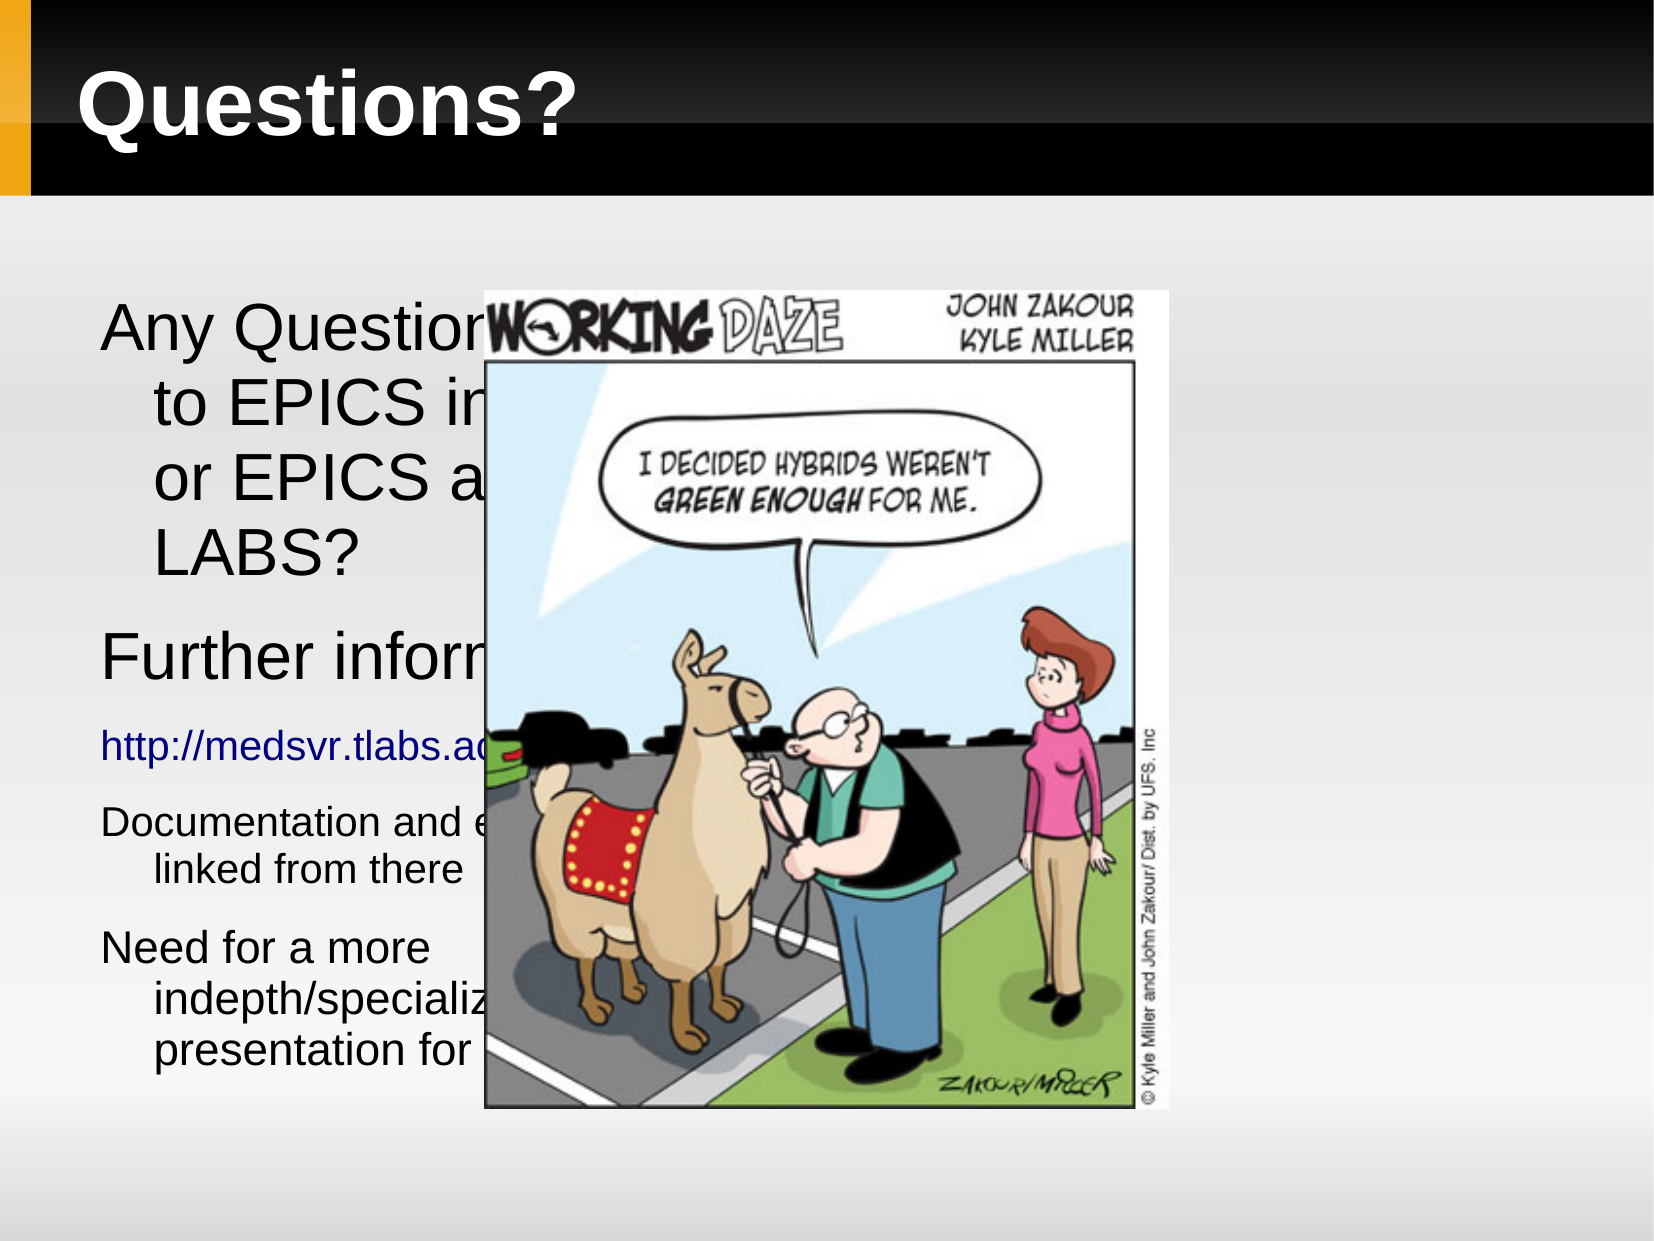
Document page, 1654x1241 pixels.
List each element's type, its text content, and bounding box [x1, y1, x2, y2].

list Any Questions related to EPICS in general or EPICS at iThemba LABS? Further information at: http://medsvr.tlabs.ac.za/epics Documentation and everything else linked from there Need for a more indepth/specialized presentation for developers? [82, 290, 809, 1181]
picture [0, 0, 1654, 1241]
title Questions? [76, 0, 1565, 208]
